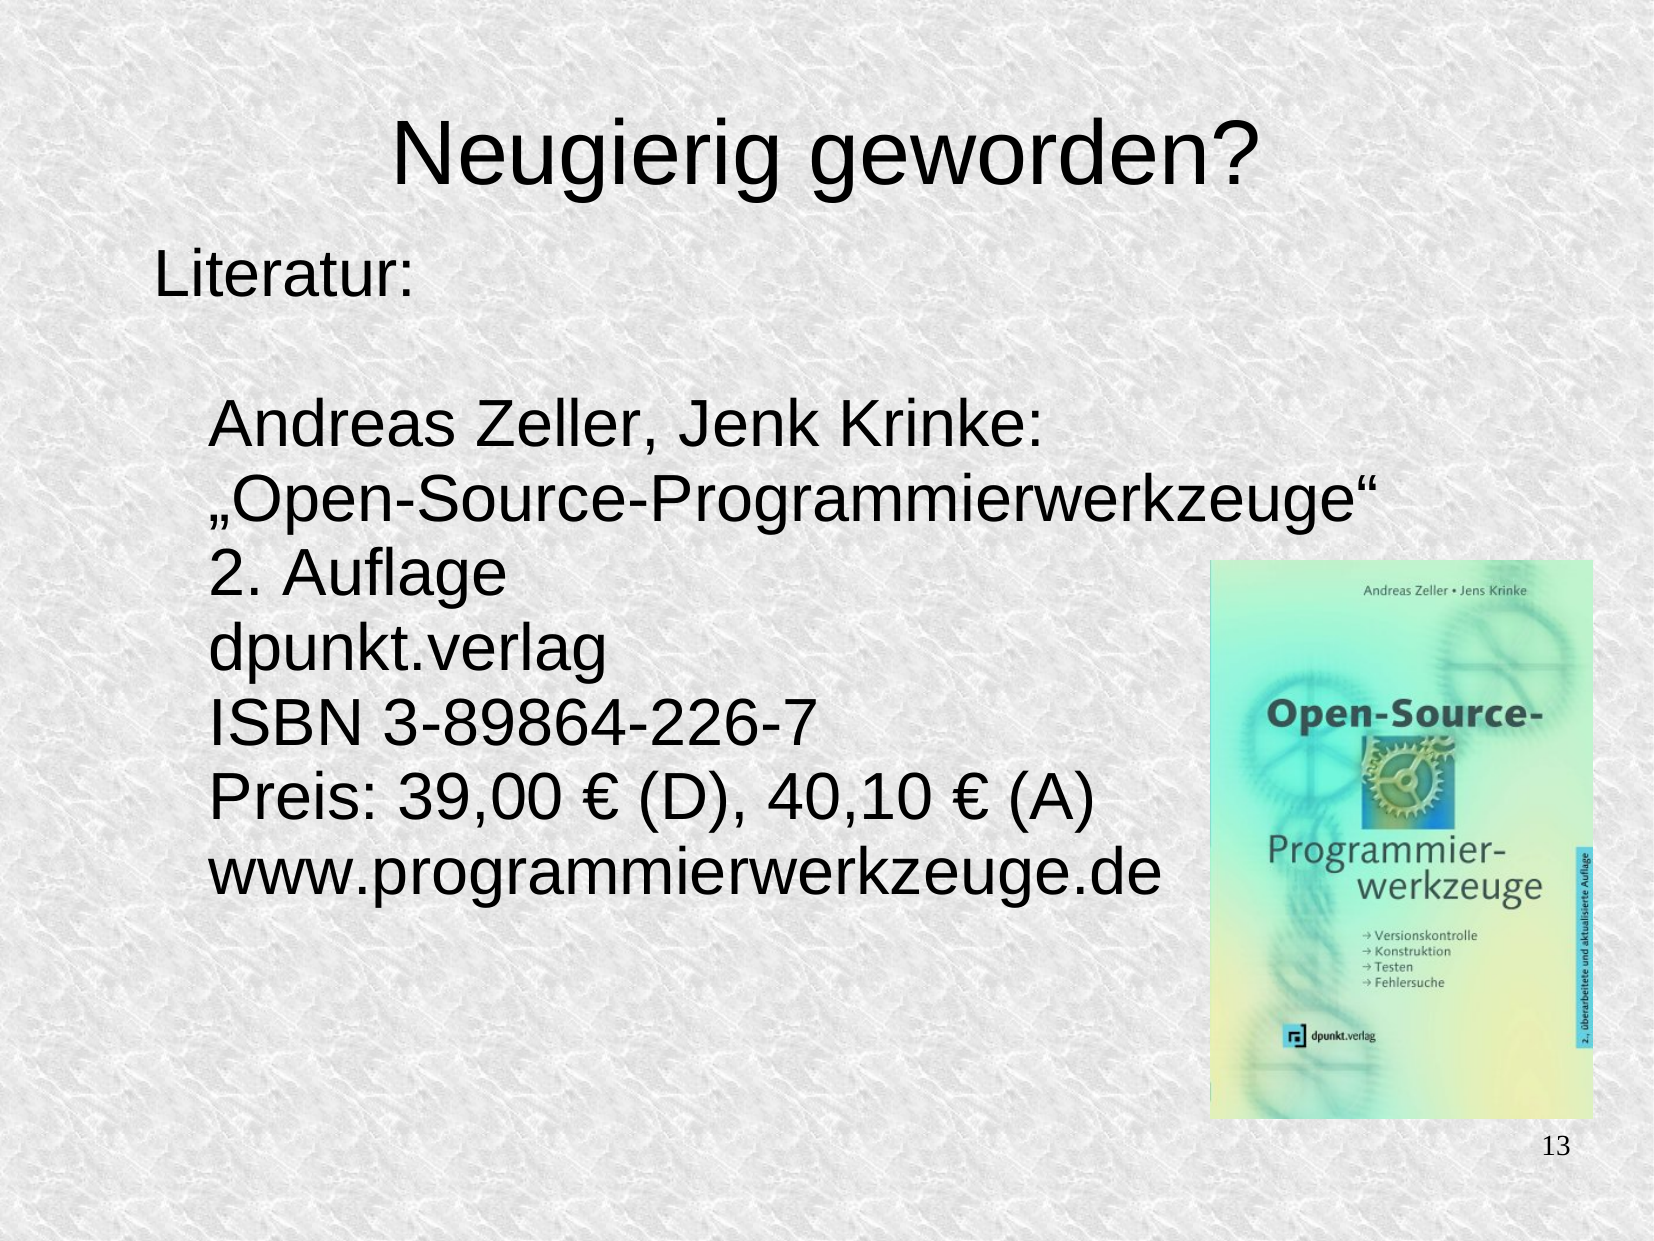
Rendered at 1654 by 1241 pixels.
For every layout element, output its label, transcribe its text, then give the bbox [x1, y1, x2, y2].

title Neugierig geworden? [82, 49, 1571, 257]
subtitle Literatur: Andreas Zeller, Jenk Krinke: „Open-Source-Programmierwerkzeuge“ 2. Auflage dpunkt.verlag ISBN 3-89864-226-7 Preis: 39,00 € (D), 40,10 € (A) www.programmierwerkzeuge.de [118, 236, 1565, 1102]
picture [0, 0, 1654, 1241]
